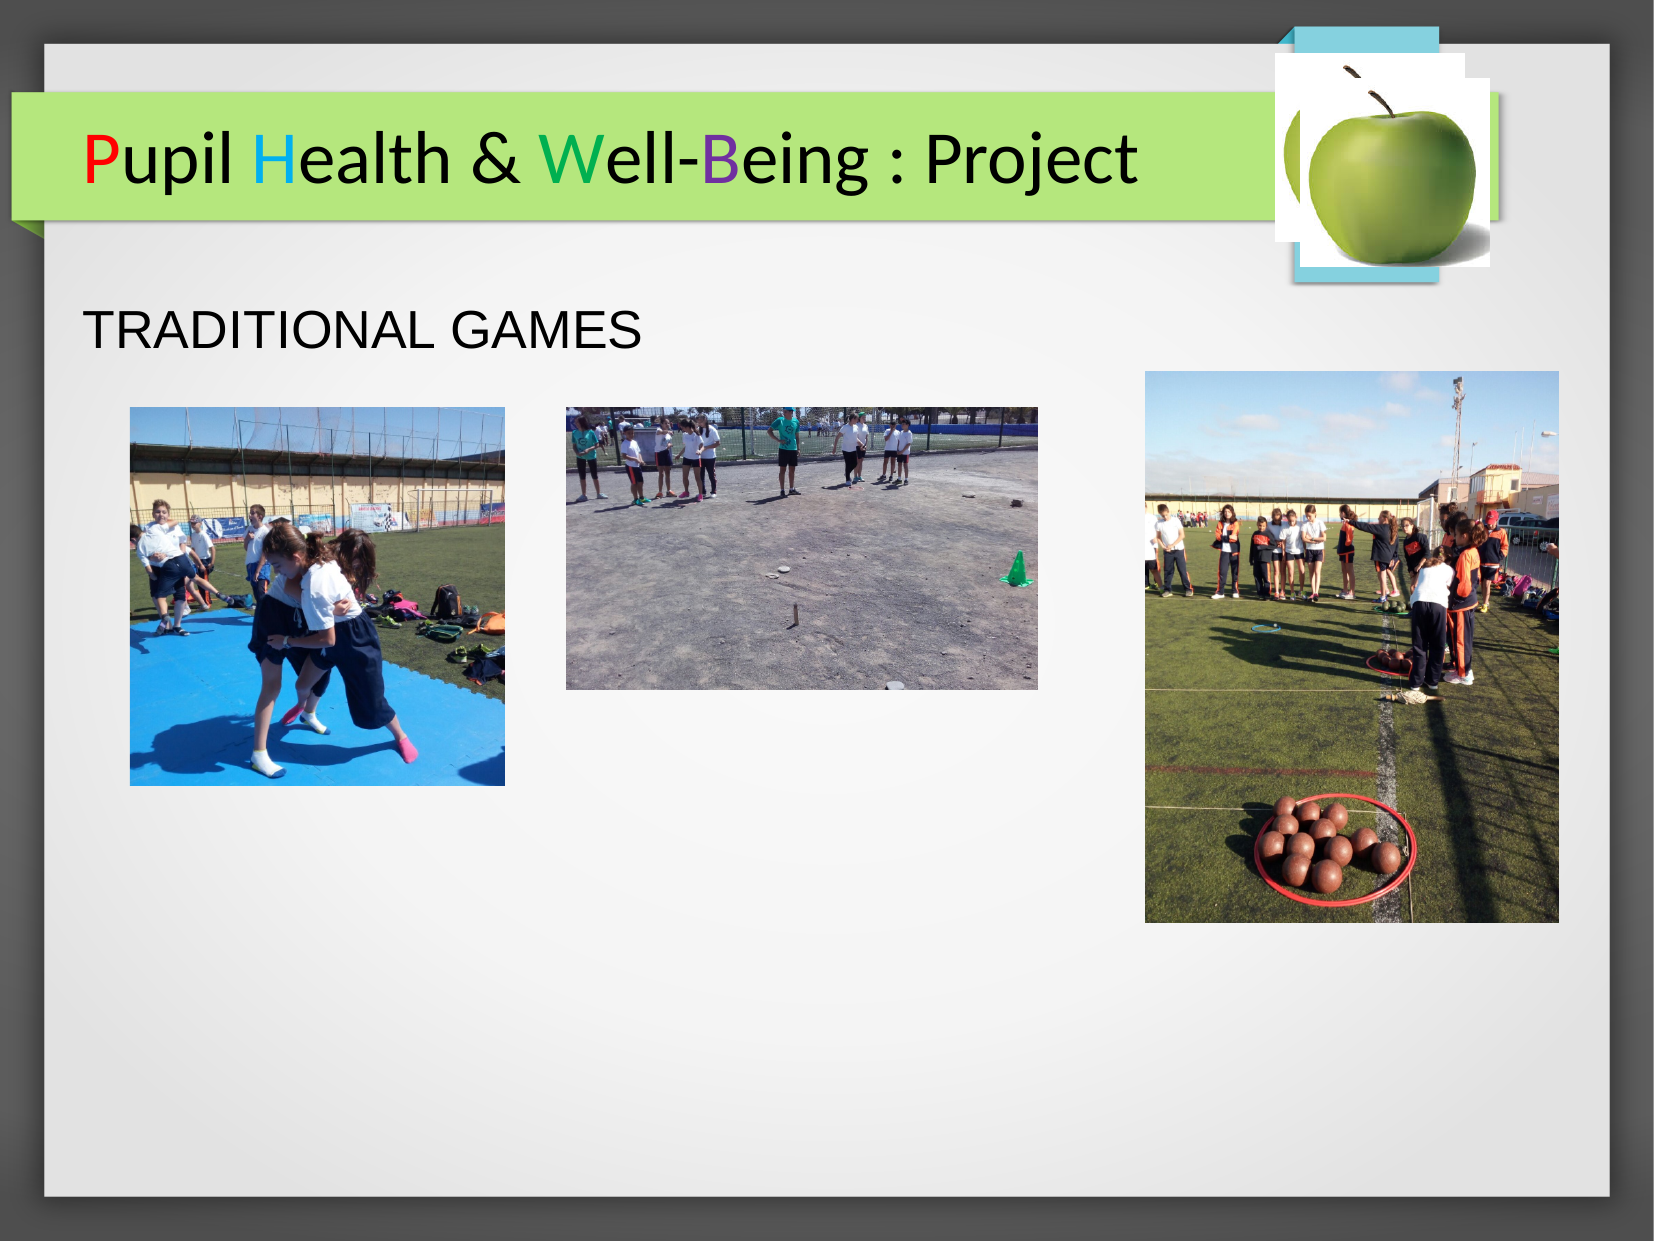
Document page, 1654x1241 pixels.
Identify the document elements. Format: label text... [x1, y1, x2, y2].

picture [0, 0, 1654, 1241]
title Pupil Health & Well-Being : Project [82, 94, 1264, 213]
list TRADITIONAL GAMES [82, 295, 1571, 361]
